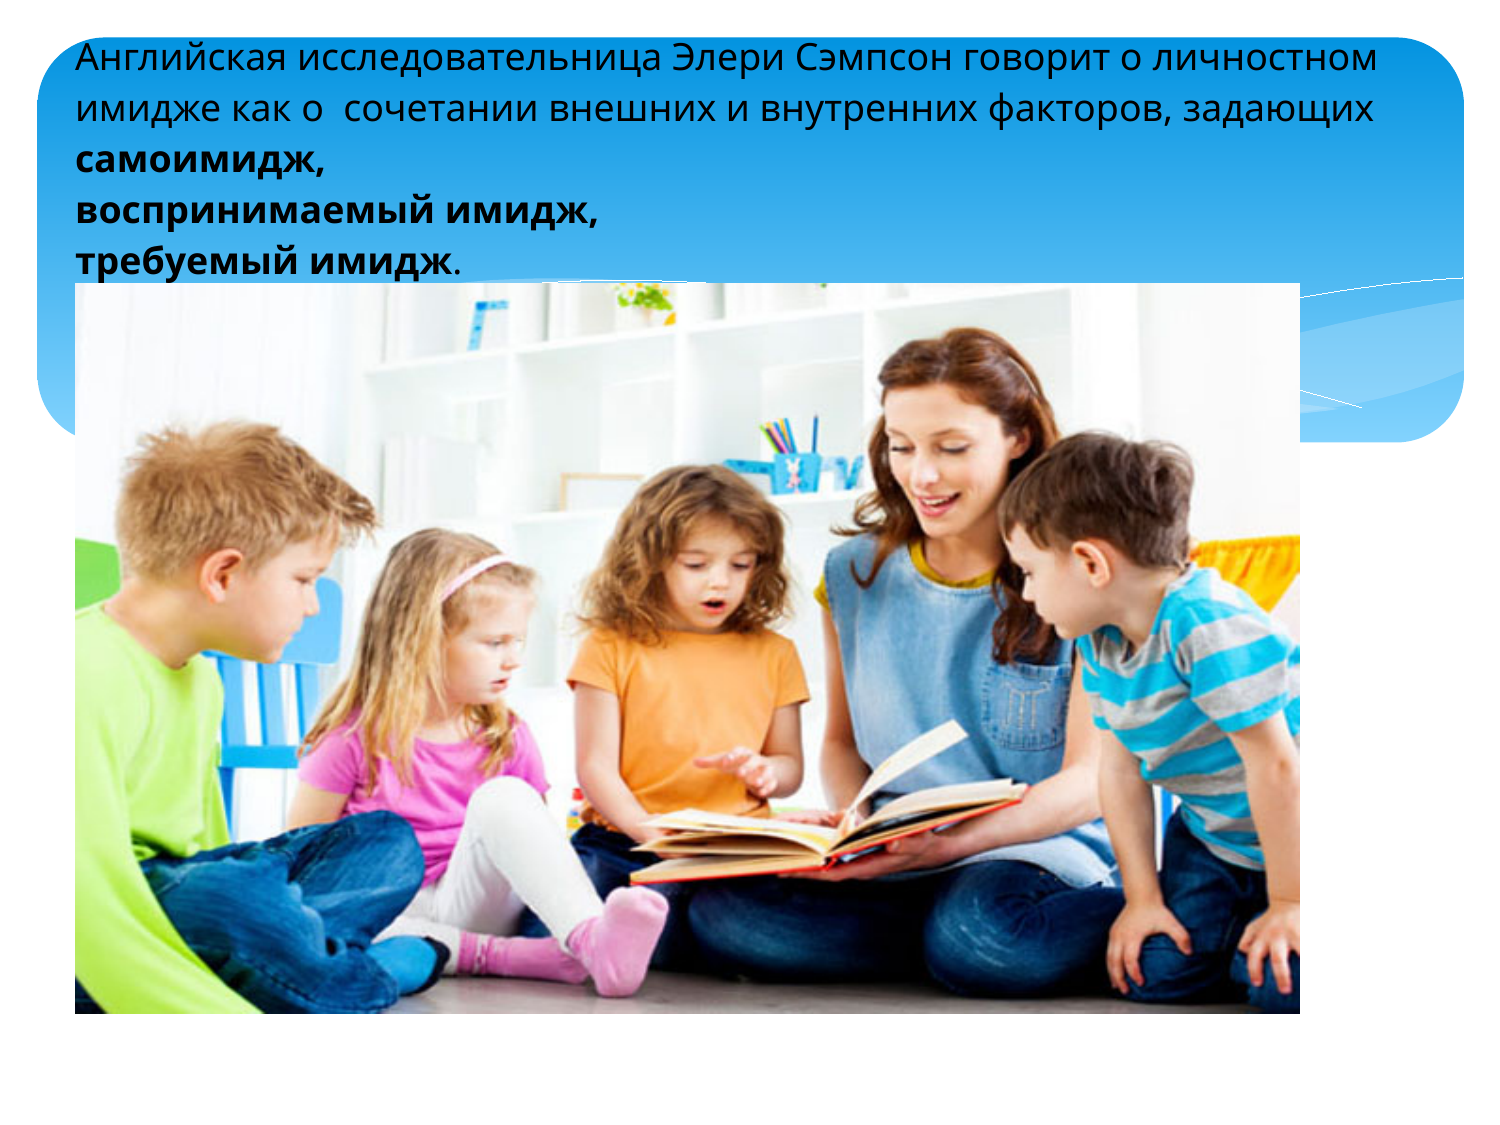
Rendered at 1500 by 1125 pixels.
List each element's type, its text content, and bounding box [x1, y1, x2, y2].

picture [75, 283, 1300, 1014]
title Английская исследовательница Элери Сэмпсон говорит о личностном имидже как о сочетании внешних и внутренних факторов, задающих самоимидж, воспринимаемый имидж, требуемый имидж. [75, 43, 1425, 273]
